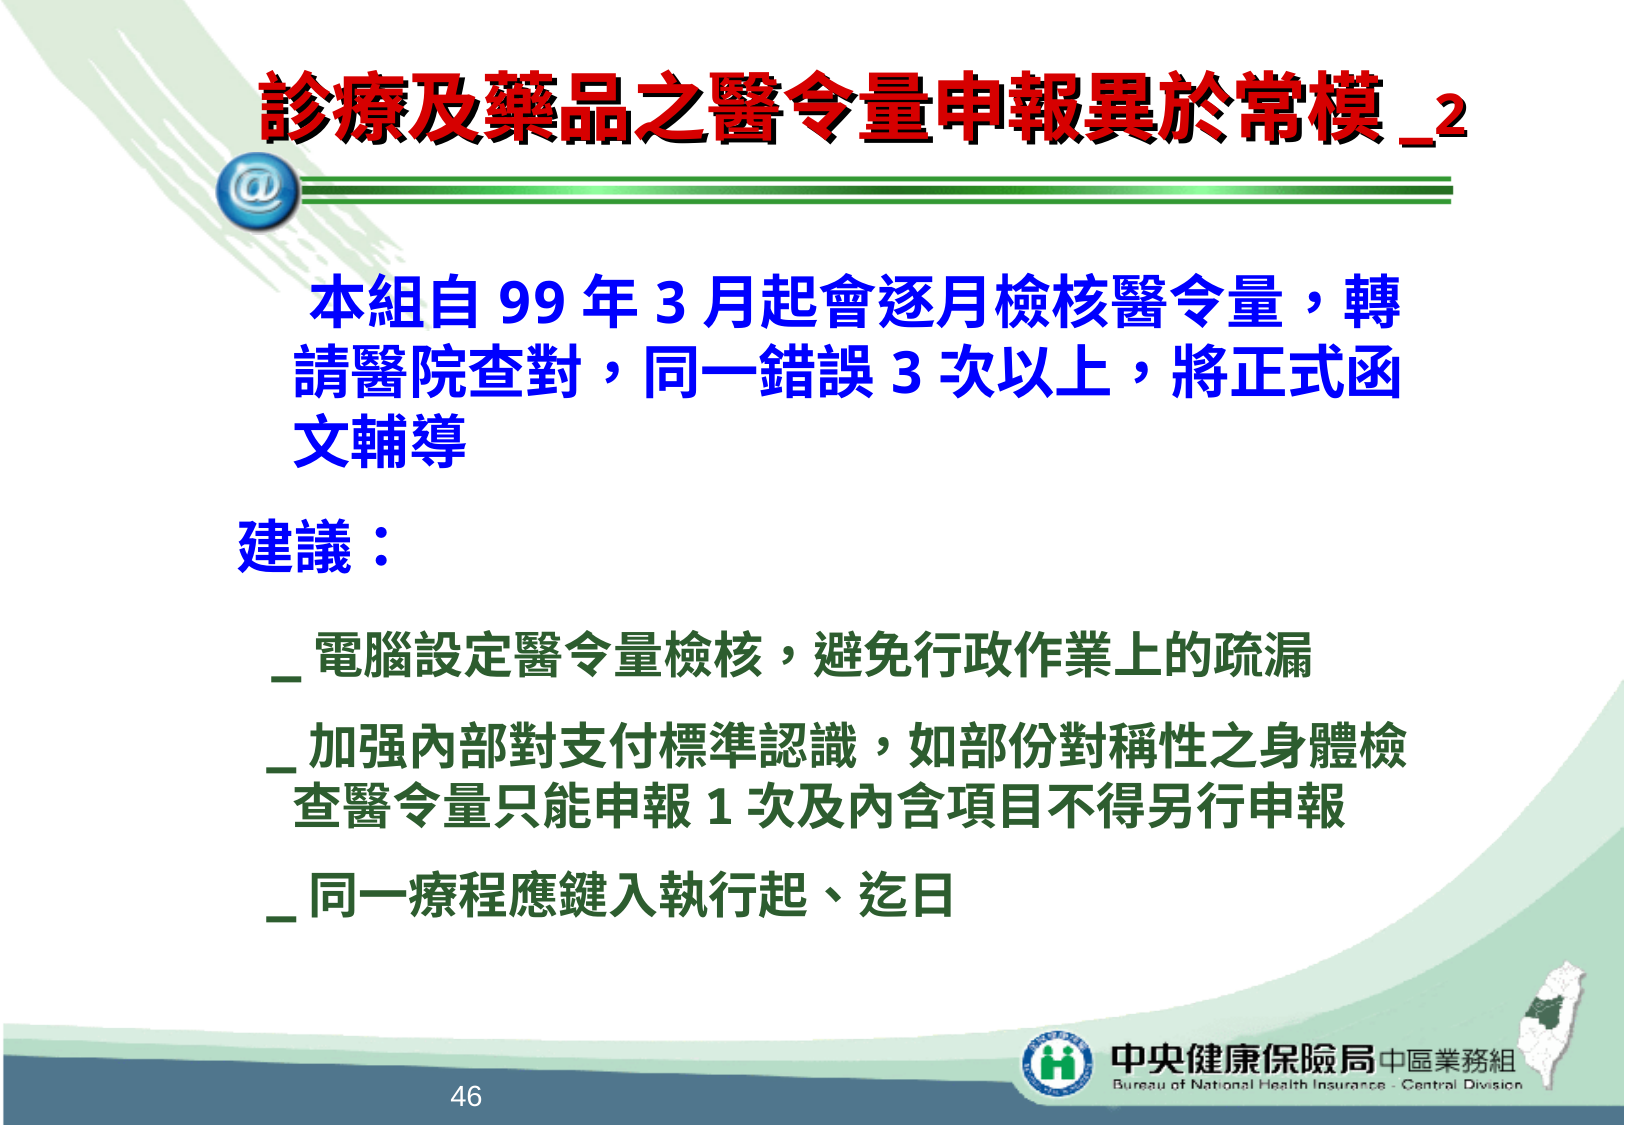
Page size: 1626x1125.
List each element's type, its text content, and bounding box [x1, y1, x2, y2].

title 診療及藥品之醫令量申報異於常模_2 [162, 10, 1562, 198]
list 本組自99年3月起會逐月檢核醫令量，轉請醫院查對，同一錯誤3次以上，將正式函文輔導 建議： _電腦設定醫令量檢核，避免行政作業上的疏漏 _加强內部對支付標準認識，如部份對稱性之身體檢查醫令量只能申報1次及內含項目不得另行申報 _同一療程應鍵入執行起、迄日 [165, 257, 1473, 1125]
